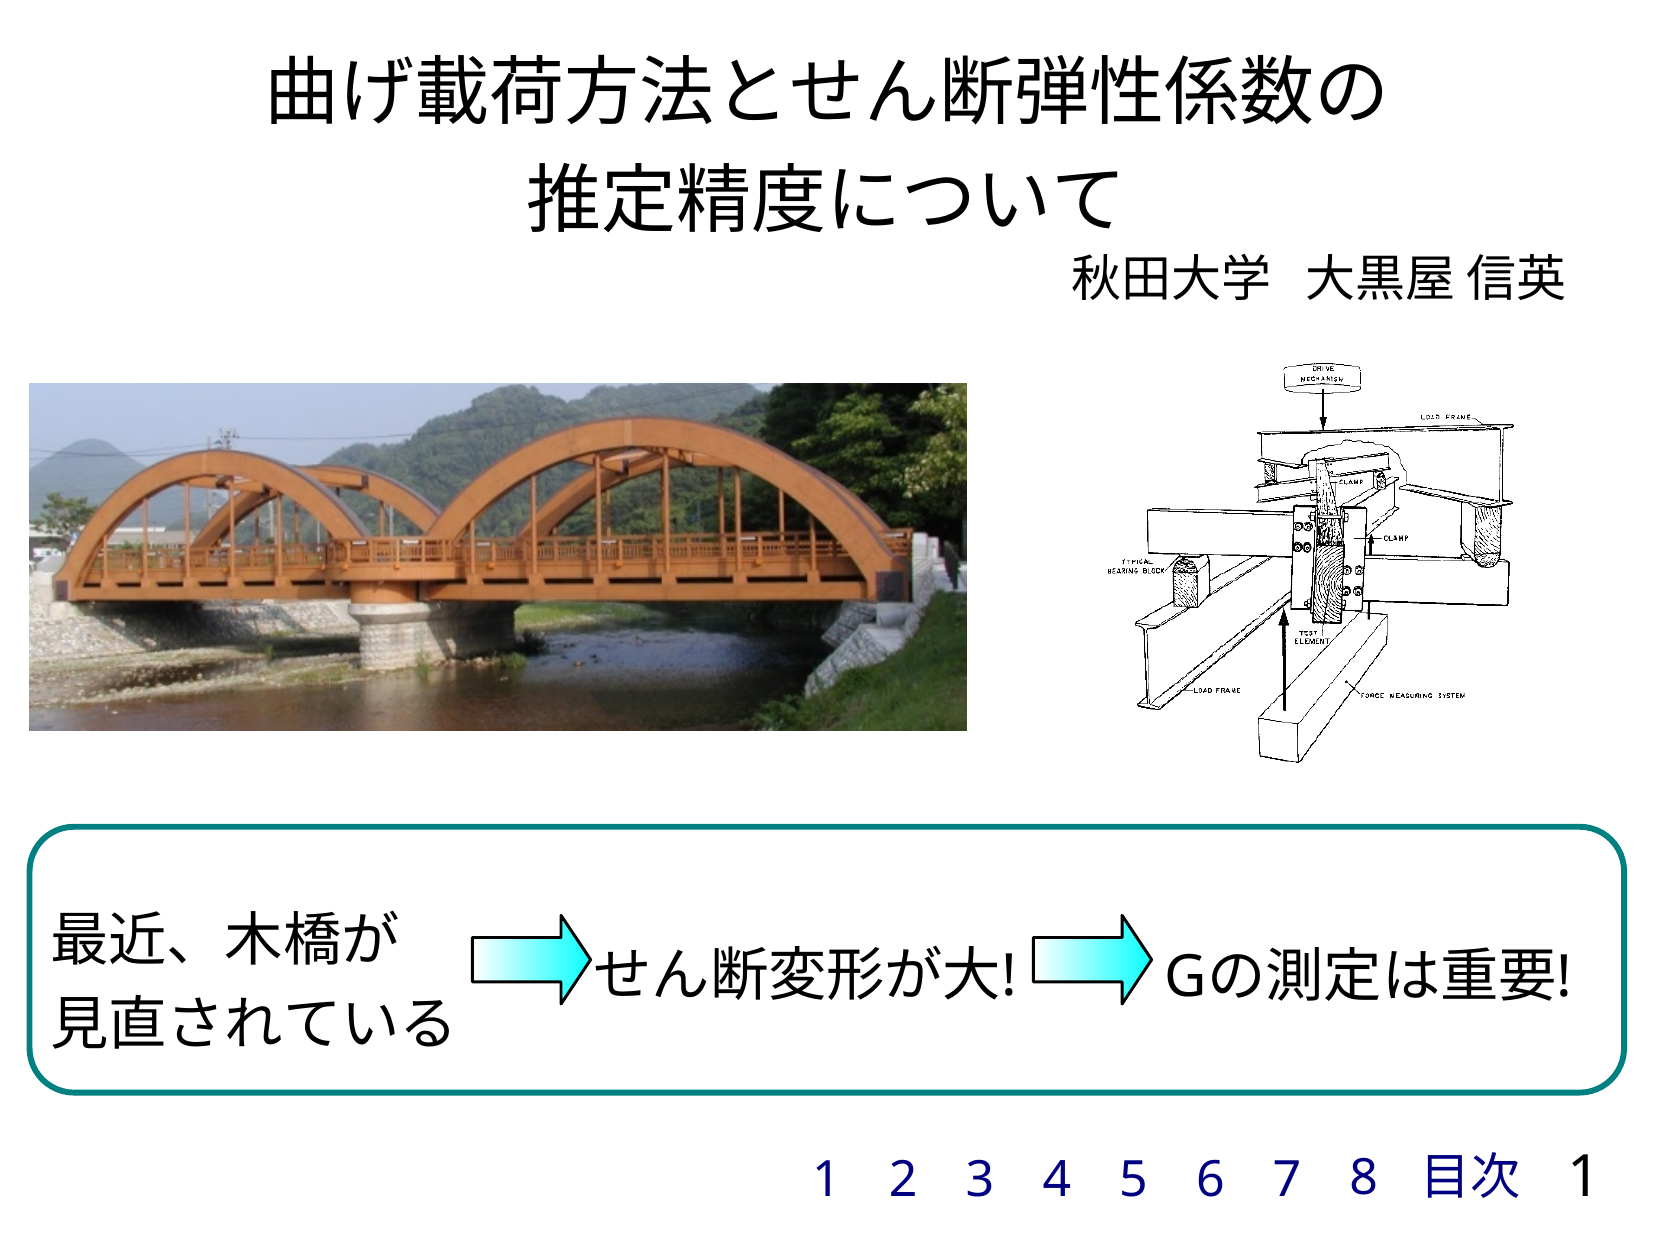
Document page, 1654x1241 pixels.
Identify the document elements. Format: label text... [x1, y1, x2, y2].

text_box 秋田大学 大黒屋 信英 [1068, 236, 1625, 295]
text_box 1 [809, 1141, 879, 1200]
picture [29, 383, 967, 731]
text_box 最近、木橋が 見直されている [47, 891, 491, 1028]
text_box 2 [885, 1141, 955, 1200]
text_box せん断変形が大! [590, 925, 1063, 993]
text_box 曲げ載荷方法とせん断弾性係数の 推定精度について [0, 29, 1654, 198]
text_box 4 [1039, 1141, 1109, 1200]
text_box 1 [1564, 1132, 1654, 1200]
text_box 目次 [1417, 1134, 1536, 1193]
text_box 8 [1346, 1139, 1407, 1199]
picture [1090, 354, 1536, 768]
text_box 7 [1269, 1141, 1339, 1200]
text_box Gの測定は重要! [1161, 927, 1621, 995]
text_box [1033, 915, 1152, 1004]
text_box 5 [1116, 1141, 1186, 1200]
text_box 3 [962, 1141, 1032, 1200]
text_box [472, 915, 591, 1004]
text_box 6 [1193, 1141, 1262, 1200]
